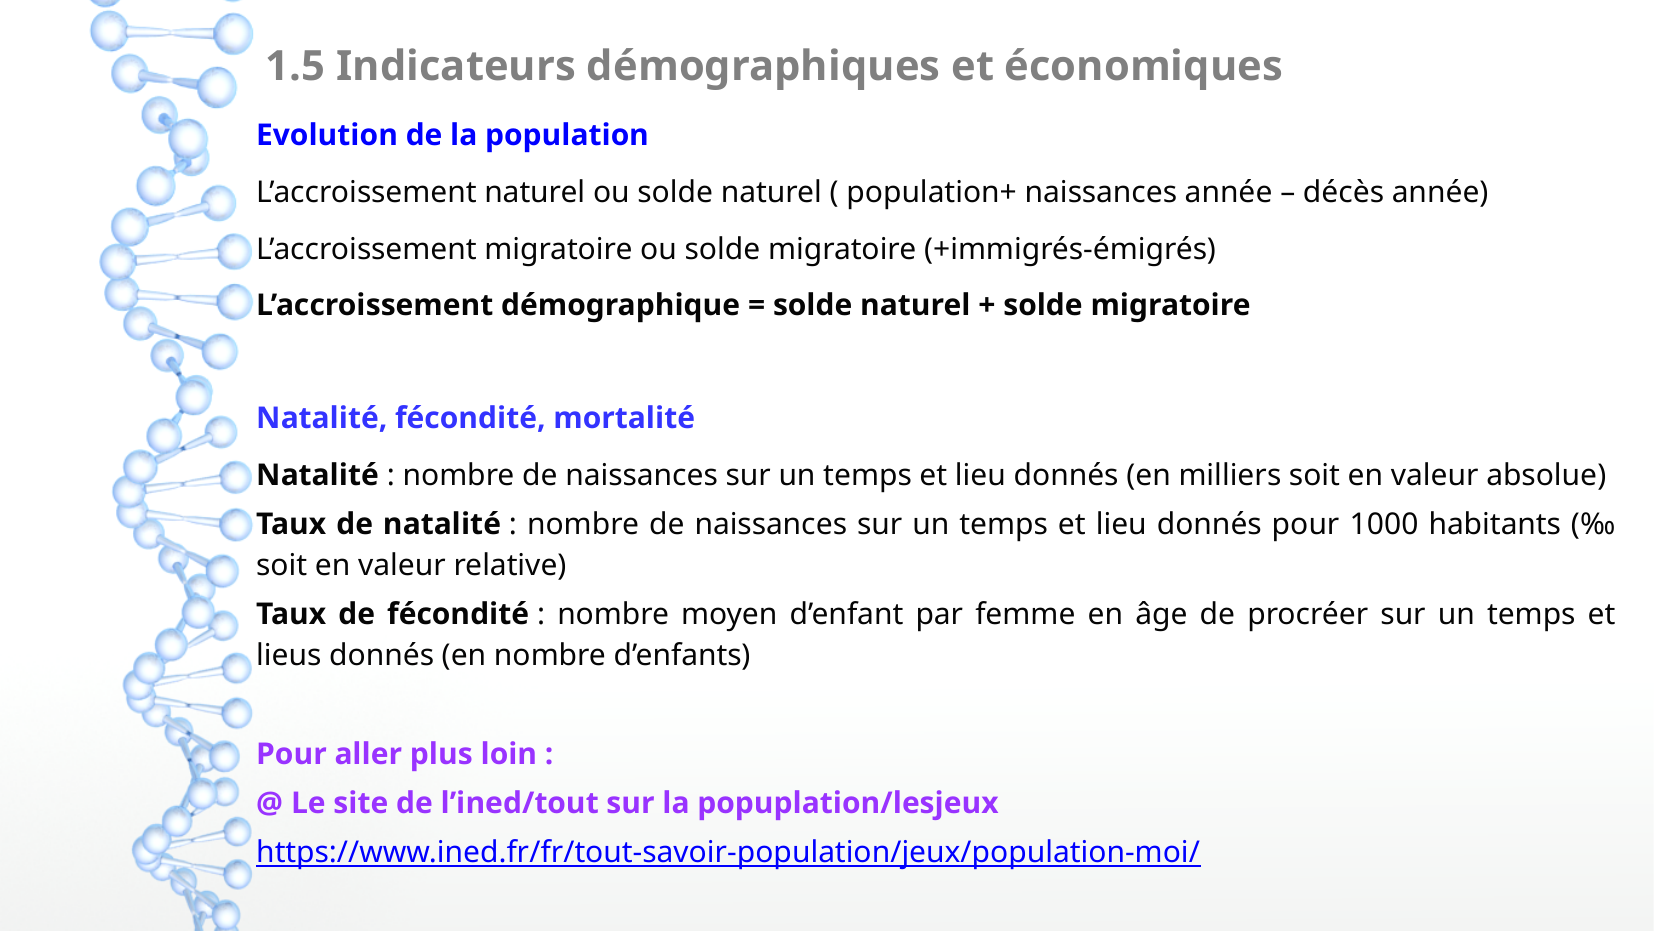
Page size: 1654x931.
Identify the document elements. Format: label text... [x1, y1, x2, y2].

list Evolution de la population L’accroissement naturel ou solde naturel ( population+ naissances année – décès année) L’accroissement migratoire ou solde migratoire (+immigrés-émigrés) L’accroissement démographique = solde naturel + solde migratoire Natalité, fécondité, mortalité Natalité : nombre de naissances sur un temps et lieu donnés (en milliers soit en valeur absolue) Taux de natalité : nombre de naissances sur un temps et lieu donnés pour 1000 habitants (‰ soit en valeur relative) Taux de fécondité : nombre moyen d’enfant par femme en âge de procréer sur un temps et lieus donnés (en nombre d’enfants) Pour aller plus loin : @ Le site de l’ined/tout sur la popuplation/lesjeux https://www.ined.fr/fr/tout-savoir-population/jeux/population-moi/ [256, 113, 1617, 887]
title 1.5 Indicateurs démographiques et économiques [265, 35, 1595, 83]
picture [0, 0, 1654, 931]
